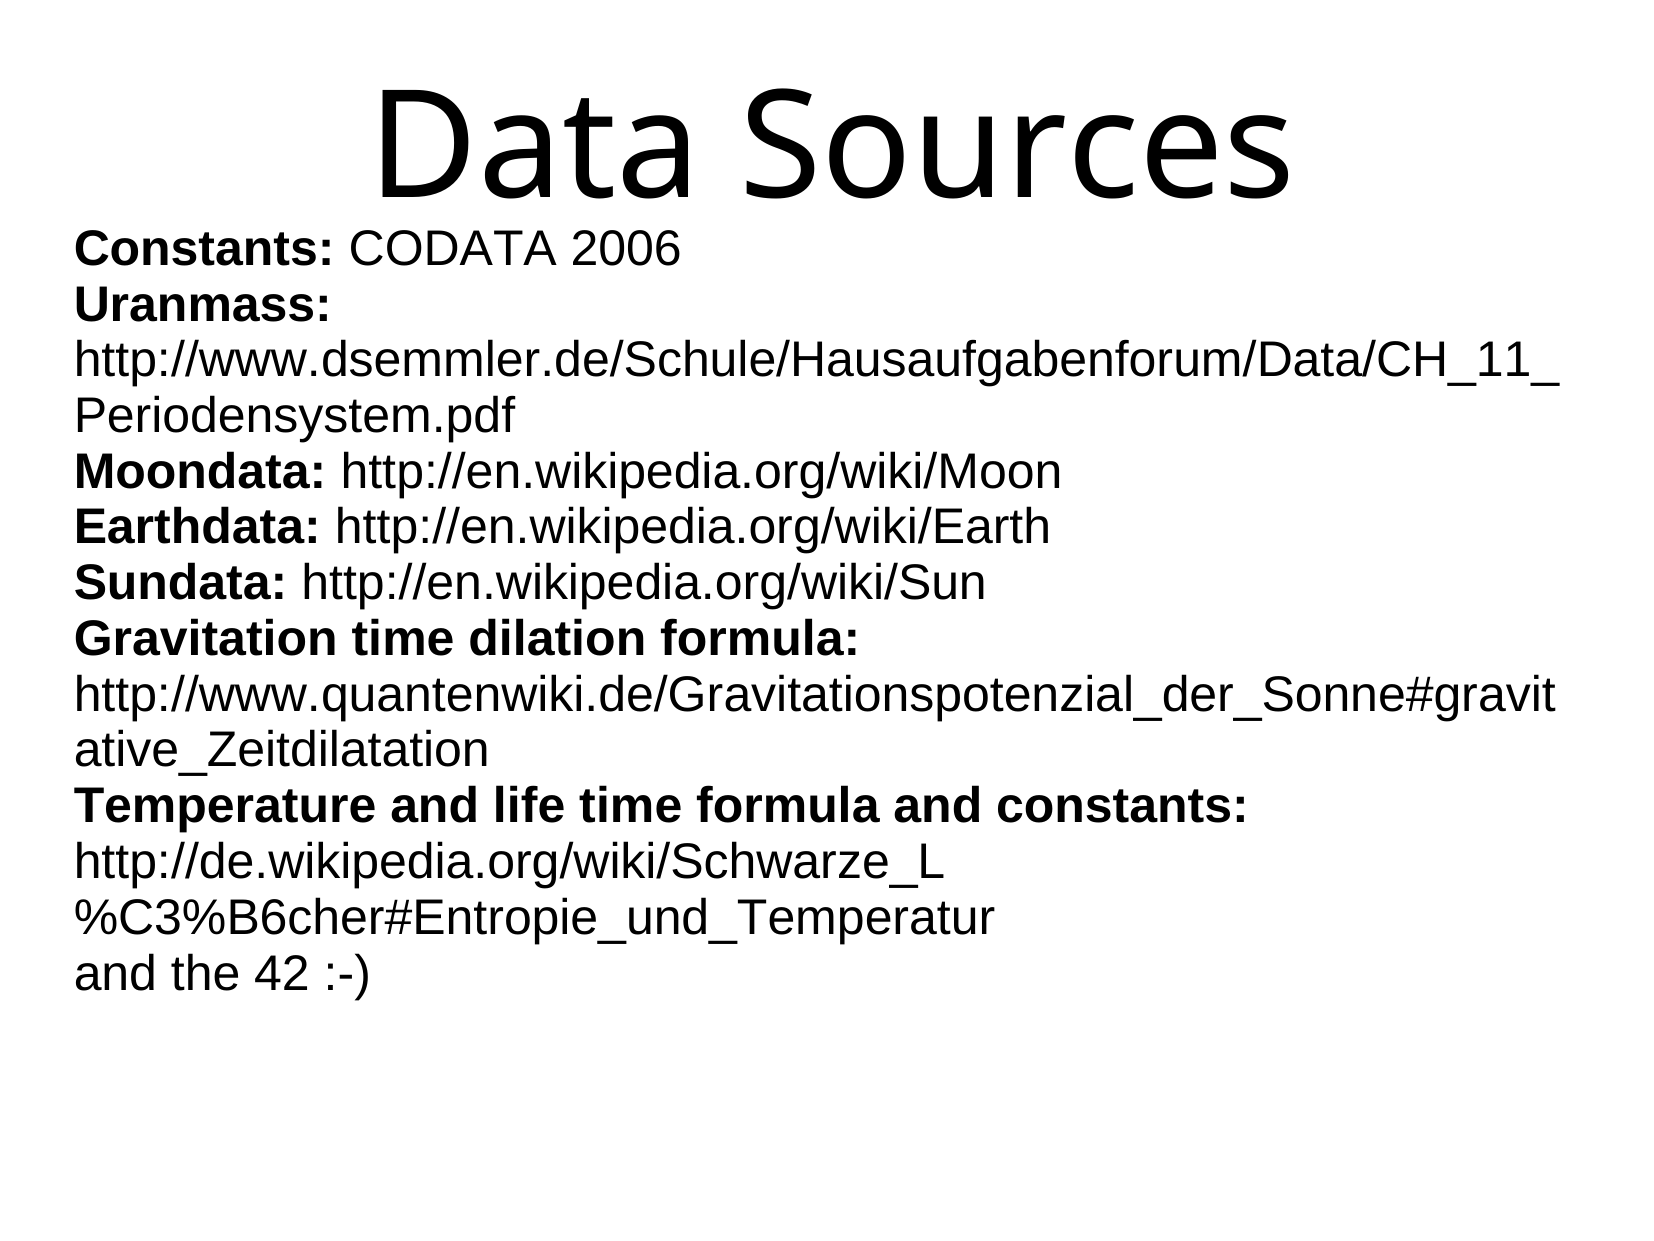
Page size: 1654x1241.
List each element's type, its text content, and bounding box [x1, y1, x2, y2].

text_box Data Sources [213, 29, 1452, 212]
text_box Constants: CODATA 2006 Uranmass: http://www.dsemmler.de/Schule/Hausaufgabenforum/Data/CH_11_Periodensystem.pdf Moondata: http://en.wikipedia.org/wiki/Moon Earthdata: http://en.wikipedia.org/wiki/Earth Sundata: http://en.wikipedia.org/wiki/Sun Gravitation time dilation formula: http://www.quantenwiki.de/Gravitationspotenzial_der_Sonne#gravitative_Zeitdilatation Temperature and life time formula and constants: http://de.wikipedia.org/wiki/Schwarze_L%C3%B6cher#Entropie_und_Temperatur and the 42 :-) [59, 212, 1595, 1018]
